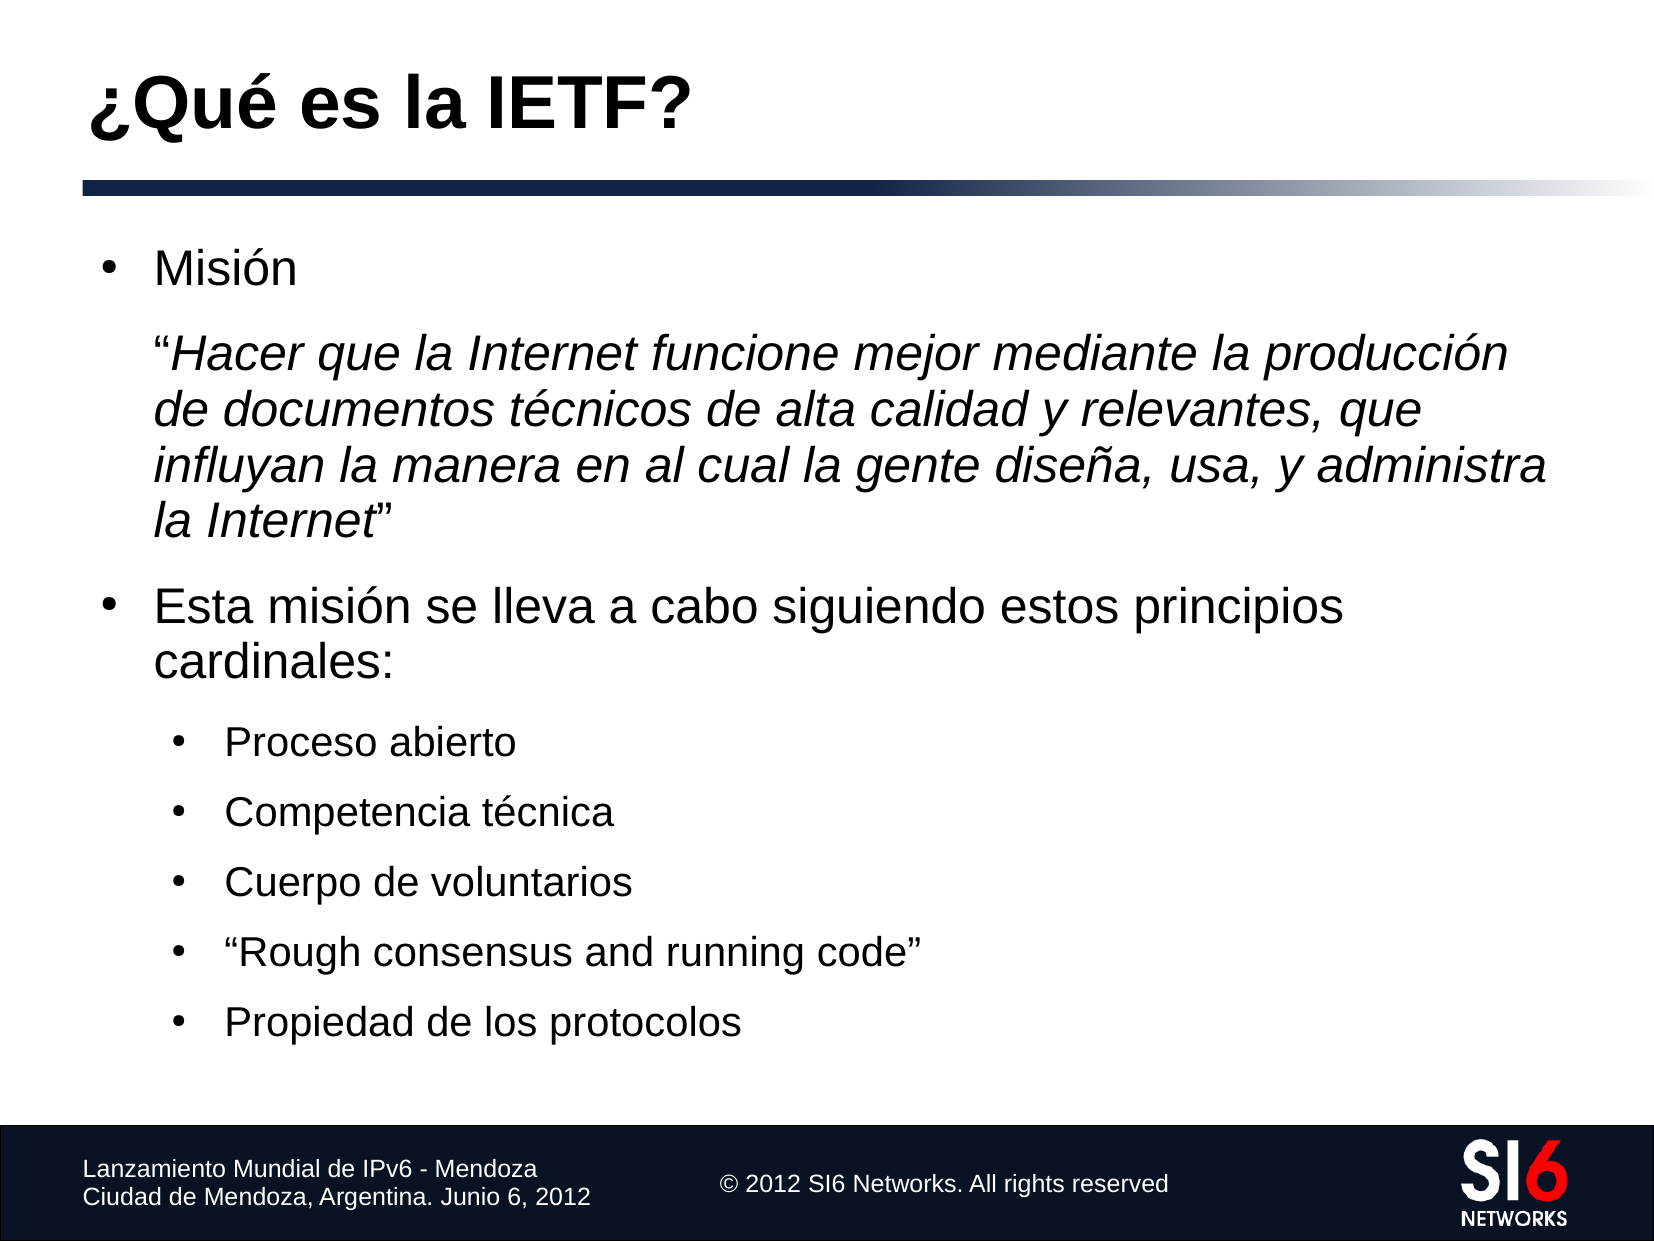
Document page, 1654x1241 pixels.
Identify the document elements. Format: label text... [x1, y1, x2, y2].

picture [1461, 1139, 1567, 1226]
title ¿Qué es la IETF? [86, 30, 1576, 176]
list Misión “Hacer que la Internet funcione mejor mediante la producción de documentos técnicos de alta calidad y relevantes, que influyan la manera en al cual la gente diseña, usa, y administra la Internet” Esta misión se lleva a cabo siguiendo estos principios cardinales: Proceso abierto Competencia técnica Cuerpo de voluntarios “Rough consensus and running code” Propiedad de los protocolos [82, 240, 1571, 1059]
